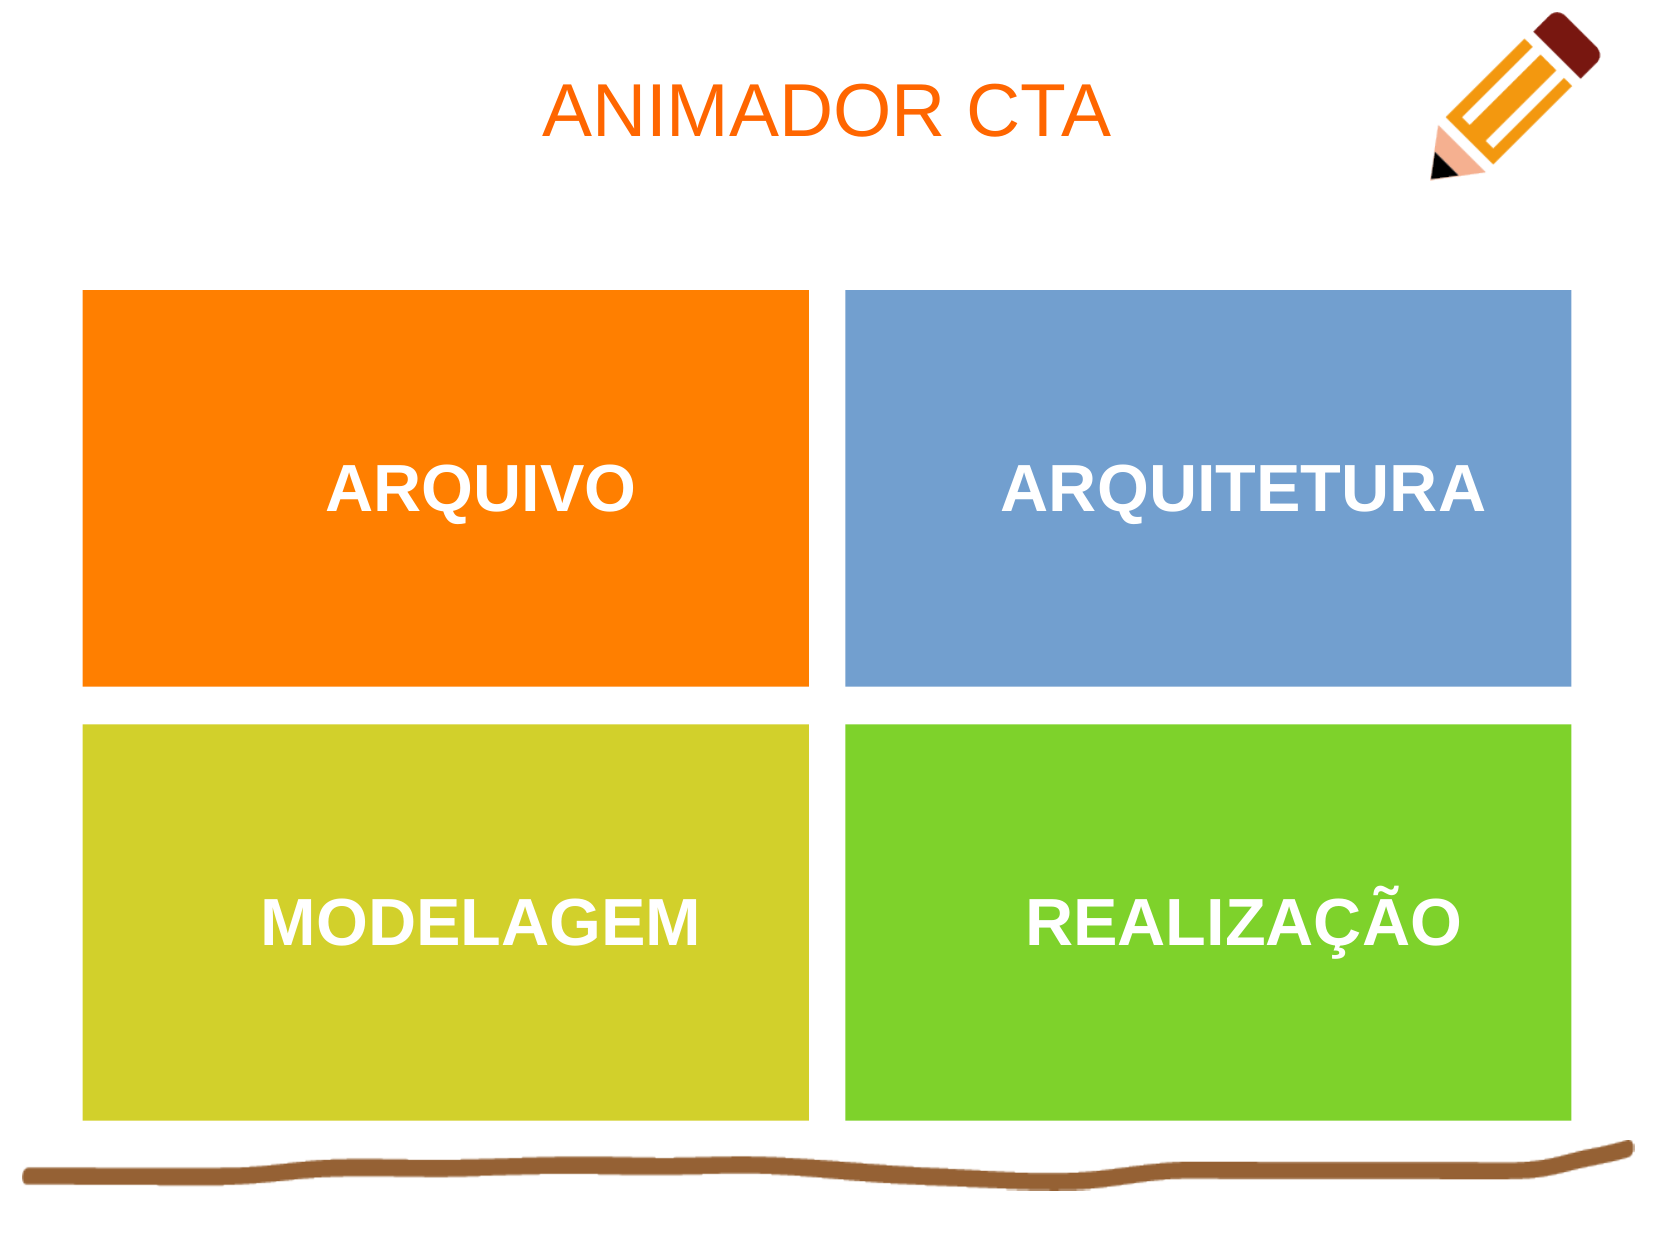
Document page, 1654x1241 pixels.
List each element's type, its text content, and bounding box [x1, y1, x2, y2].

picture [22, 1140, 1635, 1191]
list ARQUITETURA [845, 290, 1572, 687]
title ANIMADOR CTA [82, 49, 1571, 172]
list MODELAGEM [82, 724, 809, 1121]
list REALIZAÇÃO [845, 724, 1572, 1121]
list ARQUIVO [82, 290, 809, 687]
picture [1430, 12, 1601, 181]
